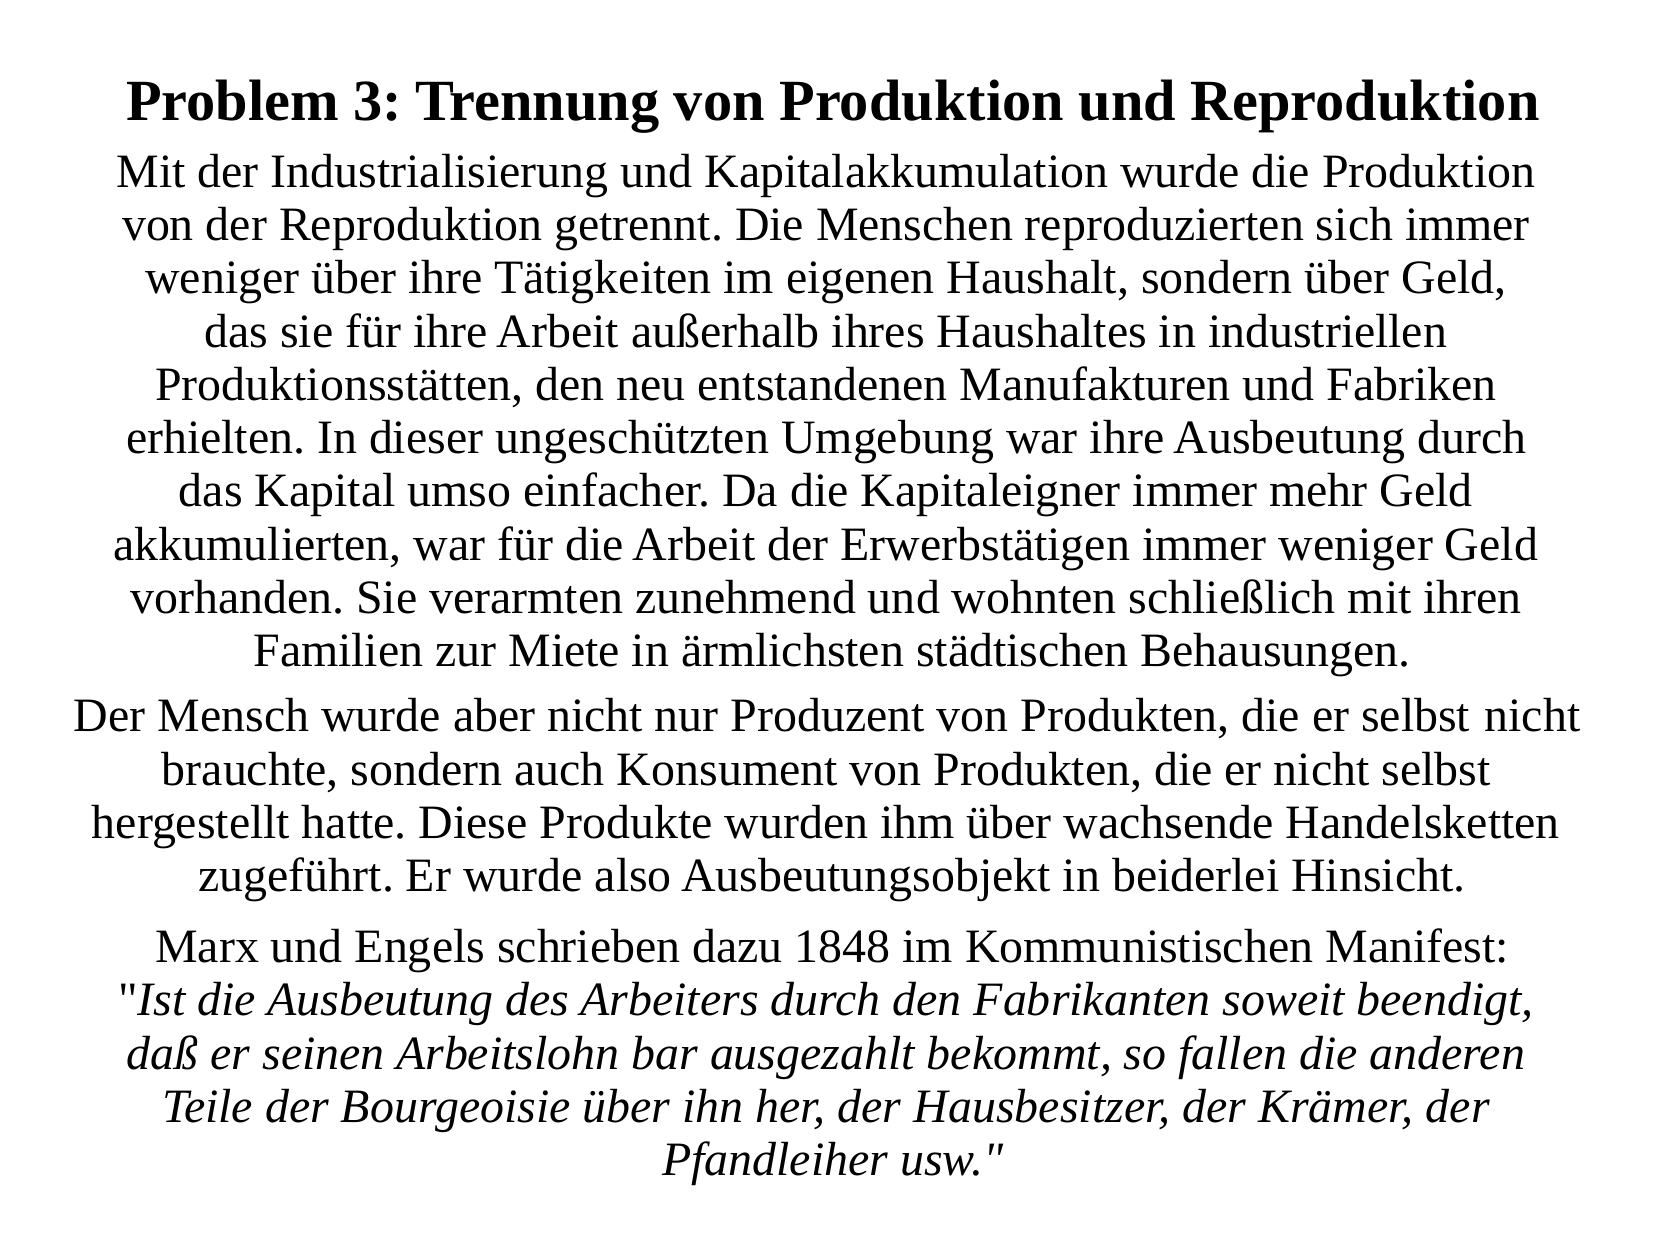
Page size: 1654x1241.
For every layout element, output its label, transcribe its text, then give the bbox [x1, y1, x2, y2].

text_box Problem 3: Trennung von Produktion und Reproduktion Mit der Industrialisierung und Kapitalakkumulation wurde die Produktion von der Reproduktion getrennt. Die Menschen reproduzierten sich immer weniger über ihre Tätigkeiten im eigenen Haushalt, sondern über Geld, das sie für ihre Arbeit außerhalb ihres Haushaltes in industriellen Produktionsstätten, den neu entstandenen Manufakturen und Fabriken erhielten. In dieser ungeschützten Umgebung war ihre Ausbeutung durch das Kapital umso einfacher. Da die Kapitaleigner immer mehr Geld akkumulierten, war für die Arbeit der Erwerbstätigen immer weniger Geld vorhanden. Sie verarmten zunehmend und wohnten schließlich mit ihren Familien zur Miete in ärmlichsten städtischen Behausungen. Der Mensch wurde aber nicht nur Produzent von Produkten, die er selbst nicht brauchte, sondern auch Konsument von Produkten, die er nicht selbst hergestellt hatte. Diese Produkte wurden ihm über wachsende Handelsketten zugeführt. Er wurde also Ausbeutungsobjekt in beiderlei Hinsicht. Marx und Engels schrieben dazu 1848 im Kommunistischen Manifest: "Ist die Ausbeutung des Arbeiters durch den Fabrikanten soweit beendigt, daß er seinen Arbeitslohn bar ausgezahlt bekommt, so fallen die anderen Teile der Bourgeoisie über ihn her, der Hausbesitzer, der Krämer, der Pfandleiher usw." [59, 60, 1608, 1194]
